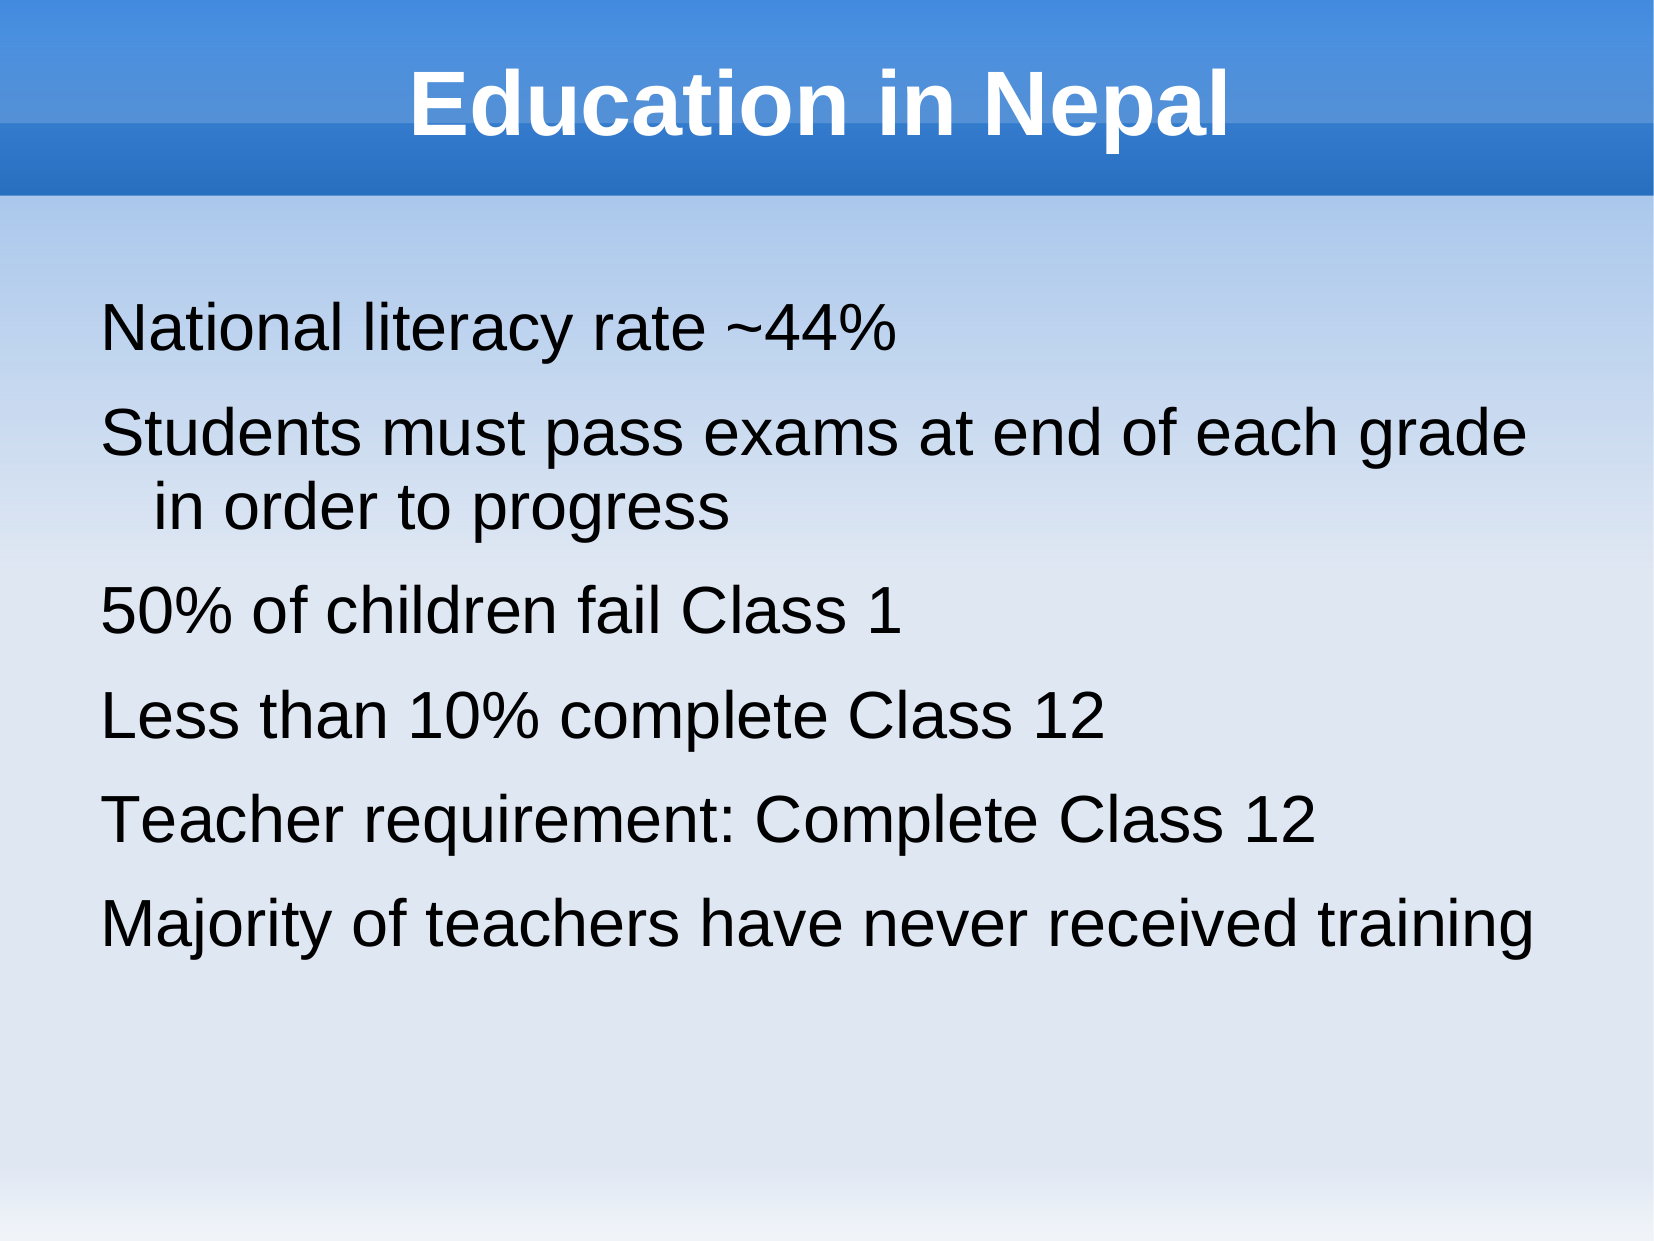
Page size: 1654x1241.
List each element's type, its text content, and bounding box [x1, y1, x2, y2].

title Education in Nepal [76, 7, 1565, 200]
list National literacy rate ~44% Students must pass exams at end of each grade in order to progress 50% of children fail Class 1 Less than 10% complete Class 12 Teacher requirement: Complete Class 12 Majority of teachers have never received training [82, 290, 1571, 1103]
picture [0, 0, 1654, 1241]
